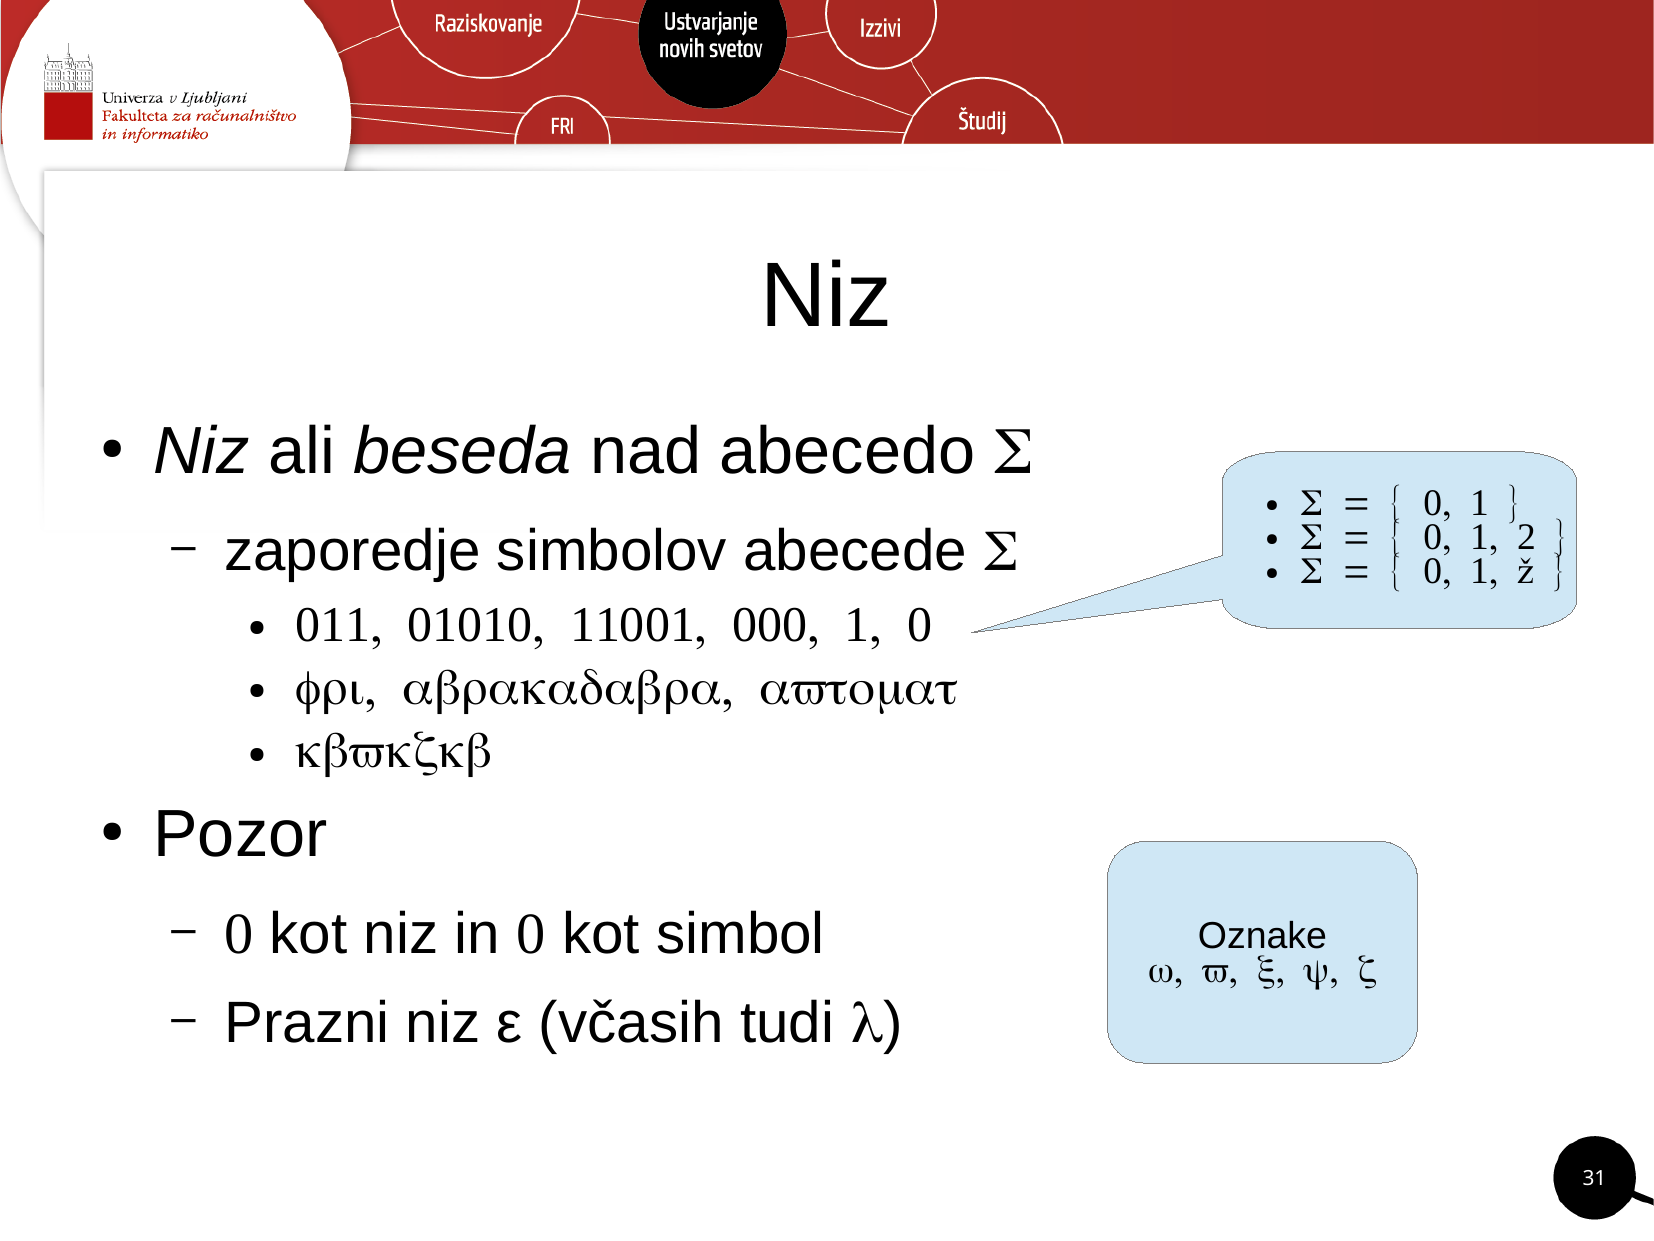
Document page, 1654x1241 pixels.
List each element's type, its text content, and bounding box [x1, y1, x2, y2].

text_box Σ = { 0, 1 } Σ = { 0, 1, 2 } Σ = { 0, 1, ž } [971, 451, 1577, 633]
title Niz [82, 191, 1571, 399]
text_box Oznake w, v, x, y, z [1107, 841, 1418, 1064]
list Niz ali beseda nad abecedo Σ zaporedje simbolov abecede Σ 011, 01010, 11001, 000, 1, 0 fri, abrakadabra, avtomat kbvkzkb Pozor 0 kot niz in 0 kot simbol Prazni niz ε (včasih tudi λ) [82, 413, 1538, 1152]
picture [0, 0, 1654, 1241]
text_box <številka> [1553, 1145, 1636, 1212]
